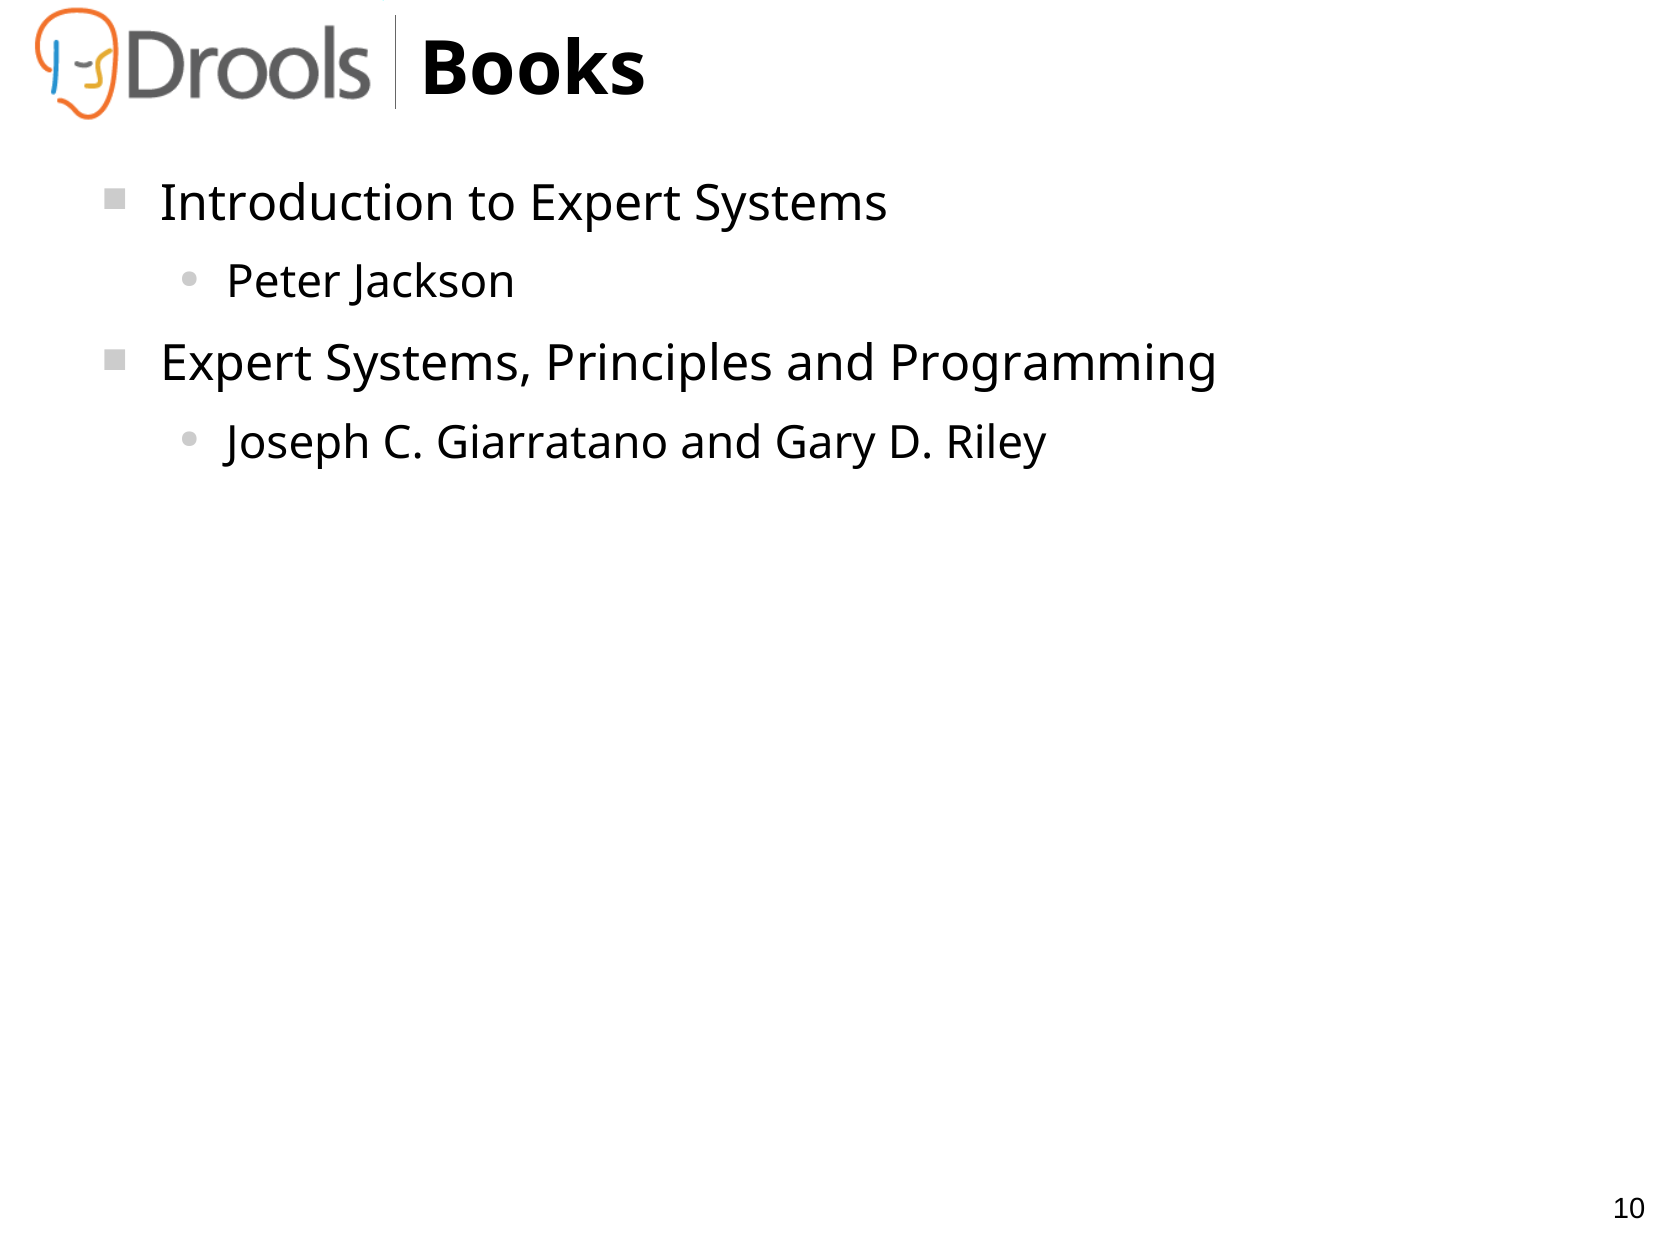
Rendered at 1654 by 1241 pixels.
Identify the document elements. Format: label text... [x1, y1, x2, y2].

picture [29, 0, 384, 126]
list Introduction to Expert Systems Peter Jackson Expert Systems, Principles and Programming Joseph C. Giarratano and Gary D. Riley [104, 166, 1517, 934]
title Books [419, 12, 1630, 118]
